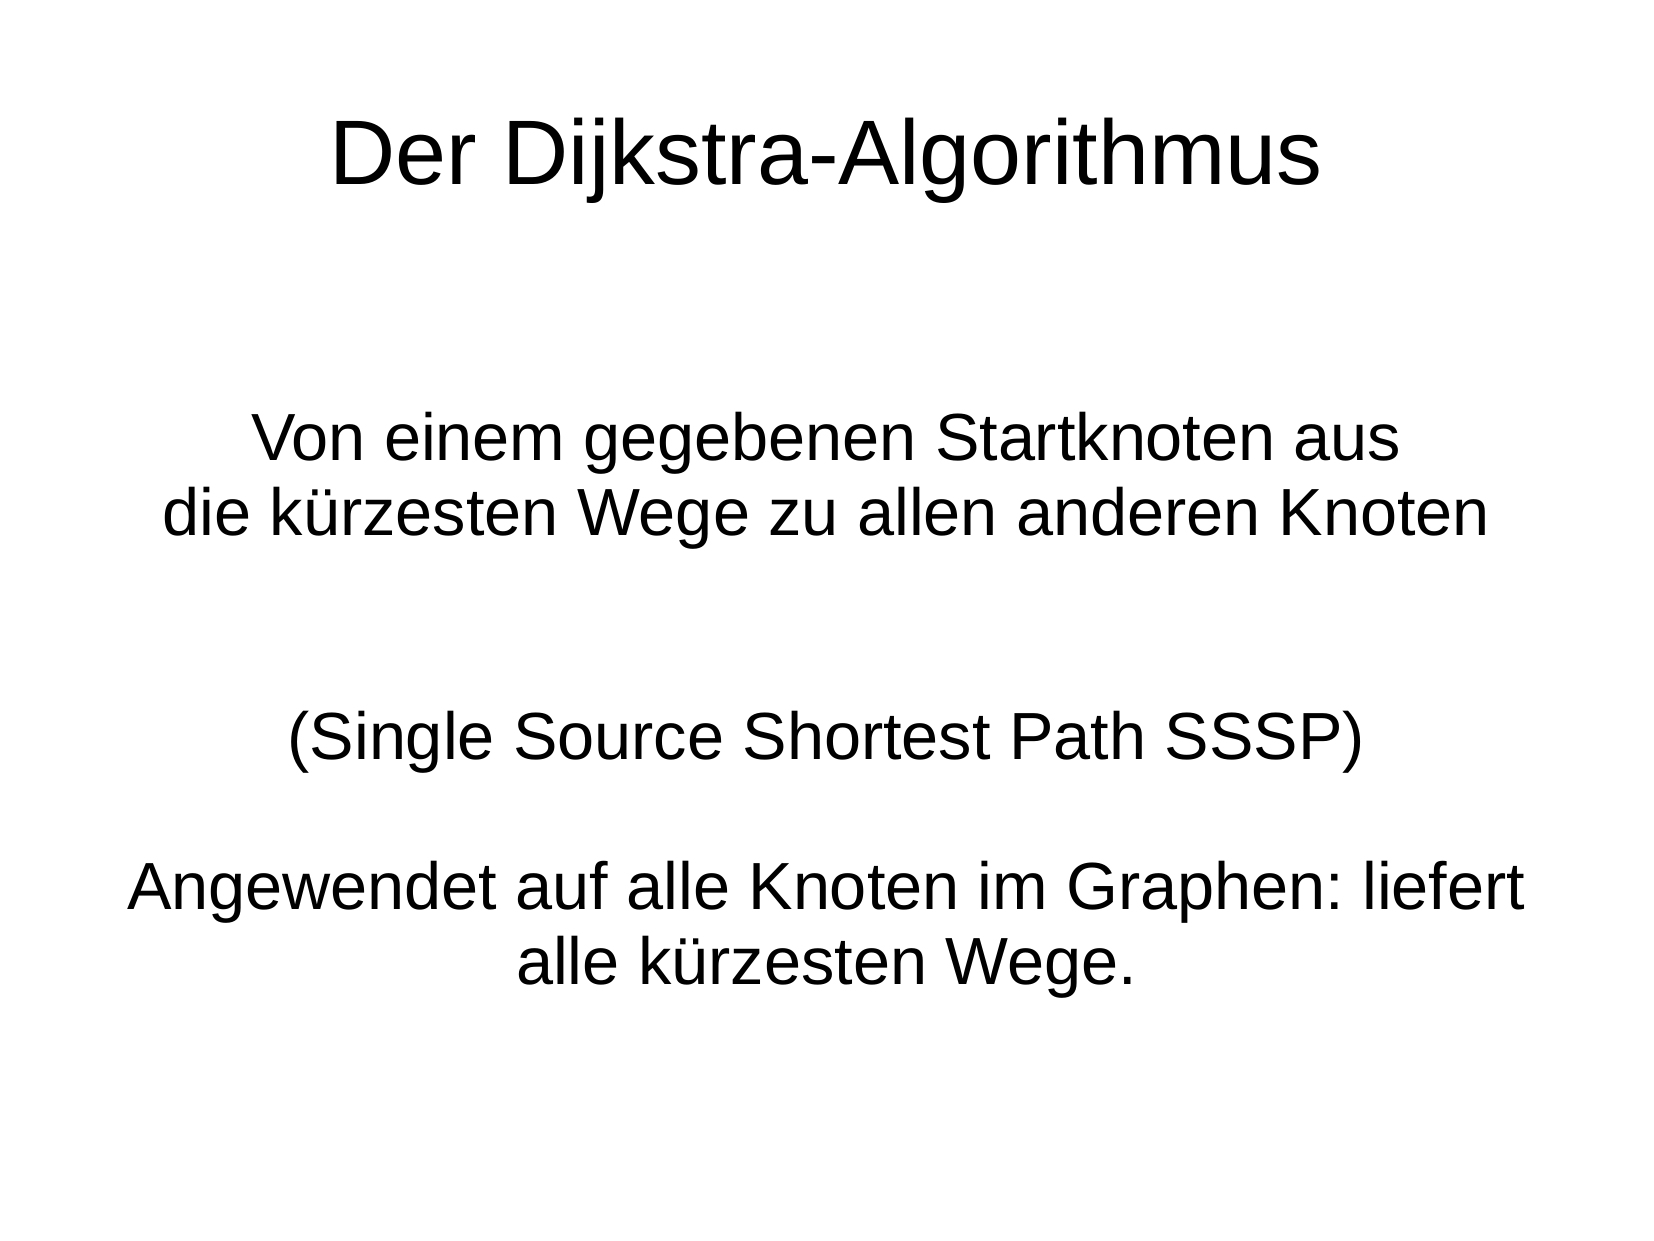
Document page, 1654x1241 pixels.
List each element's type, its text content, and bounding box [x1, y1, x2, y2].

subtitle Von einem gegebenen Startknoten aus die kürzesten Wege zu allen anderen Knoten (Single Source Shortest Path SSSP) Angewendet auf alle Knoten im Graphen: liefert alle kürzesten Wege. [82, 297, 1571, 1102]
title Der Dijkstra-Algorithmus [82, 56, 1571, 250]
